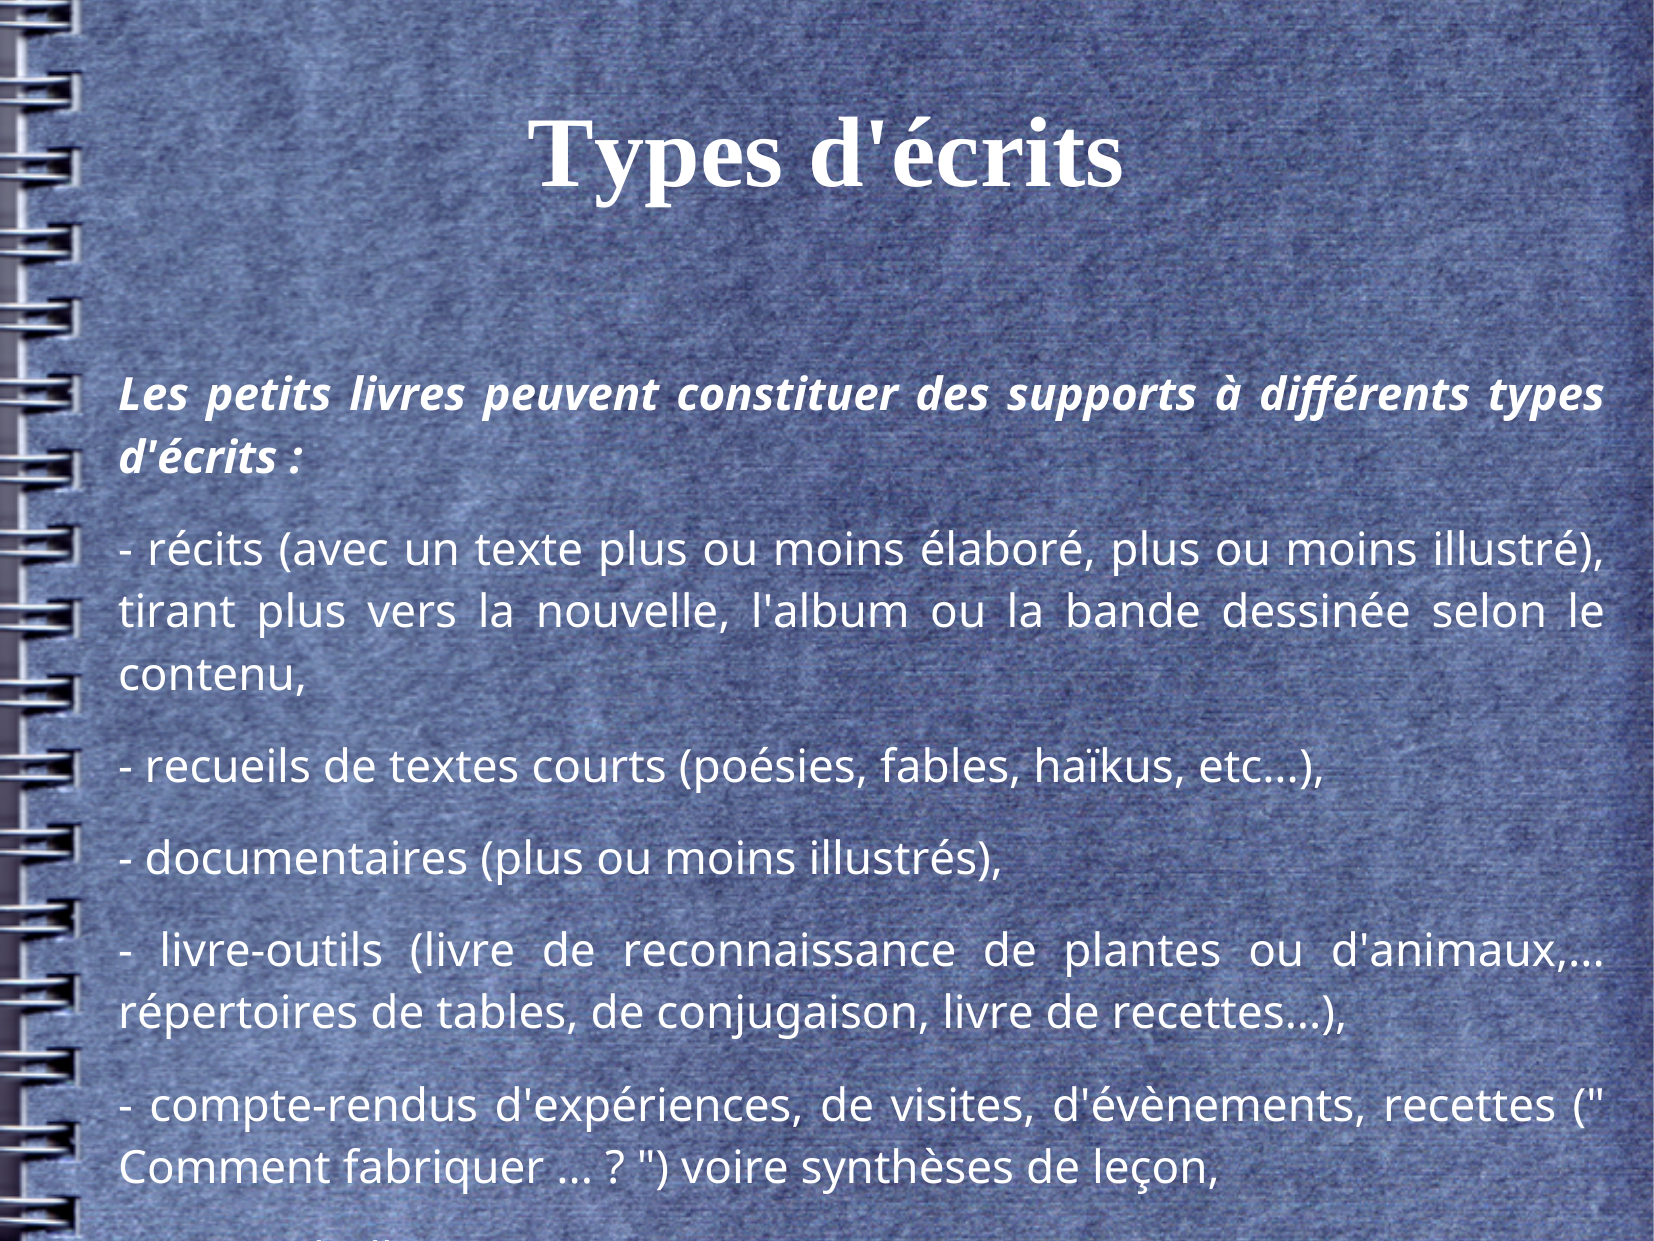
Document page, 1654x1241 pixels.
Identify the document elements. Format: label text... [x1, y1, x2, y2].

title Types d'écrits [82, 49, 1571, 257]
list Les petits livres peuvent constituer des supports à différents types d'écrits : - récits (avec un texte plus ou moins élaboré, plus ou moins illustré), tirant plus vers la nouvelle, l'album ou la bande dessinée selon le contenu, - recueils de textes courts (poésies, fables, haïkus, etc...), - documentaires (plus ou moins illustrés), - livre-outils (livre de reconnaissance de plantes ou d'animaux,... répertoires de tables, de conjugaison, livre de recettes...), - compte-rendus d'expériences, de visites, d'évènements, recettes (" Comment fabriquer ... ? ") voire synthèses de leçon, - revues, bulletins, [118, 295, 1607, 1198]
picture [0, 0, 1654, 1241]
